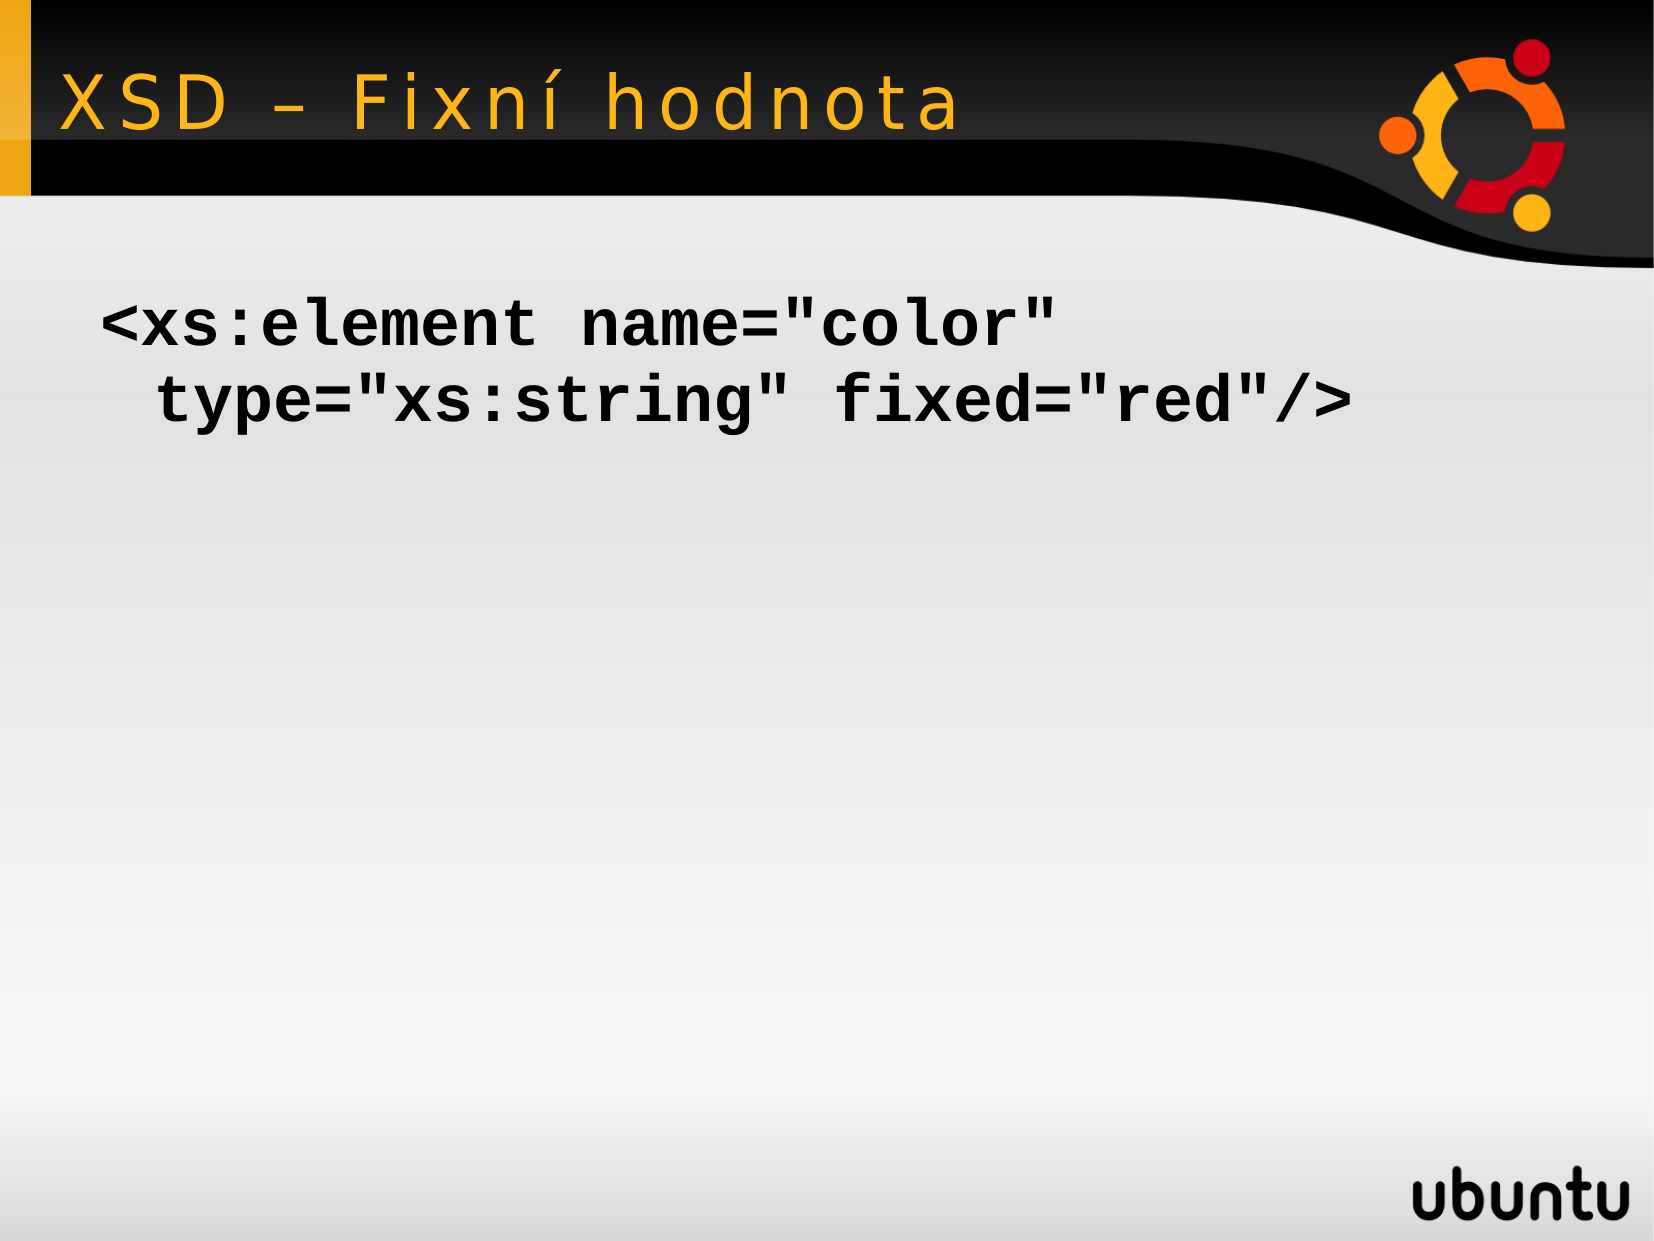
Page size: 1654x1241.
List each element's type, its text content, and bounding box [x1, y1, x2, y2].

picture [0, 0, 1654, 1241]
list <xs:element name="color" type="xs:string" fixed="red"/> [82, 290, 1571, 1109]
title XSD – Fixní hodnota [59, 29, 1270, 178]
